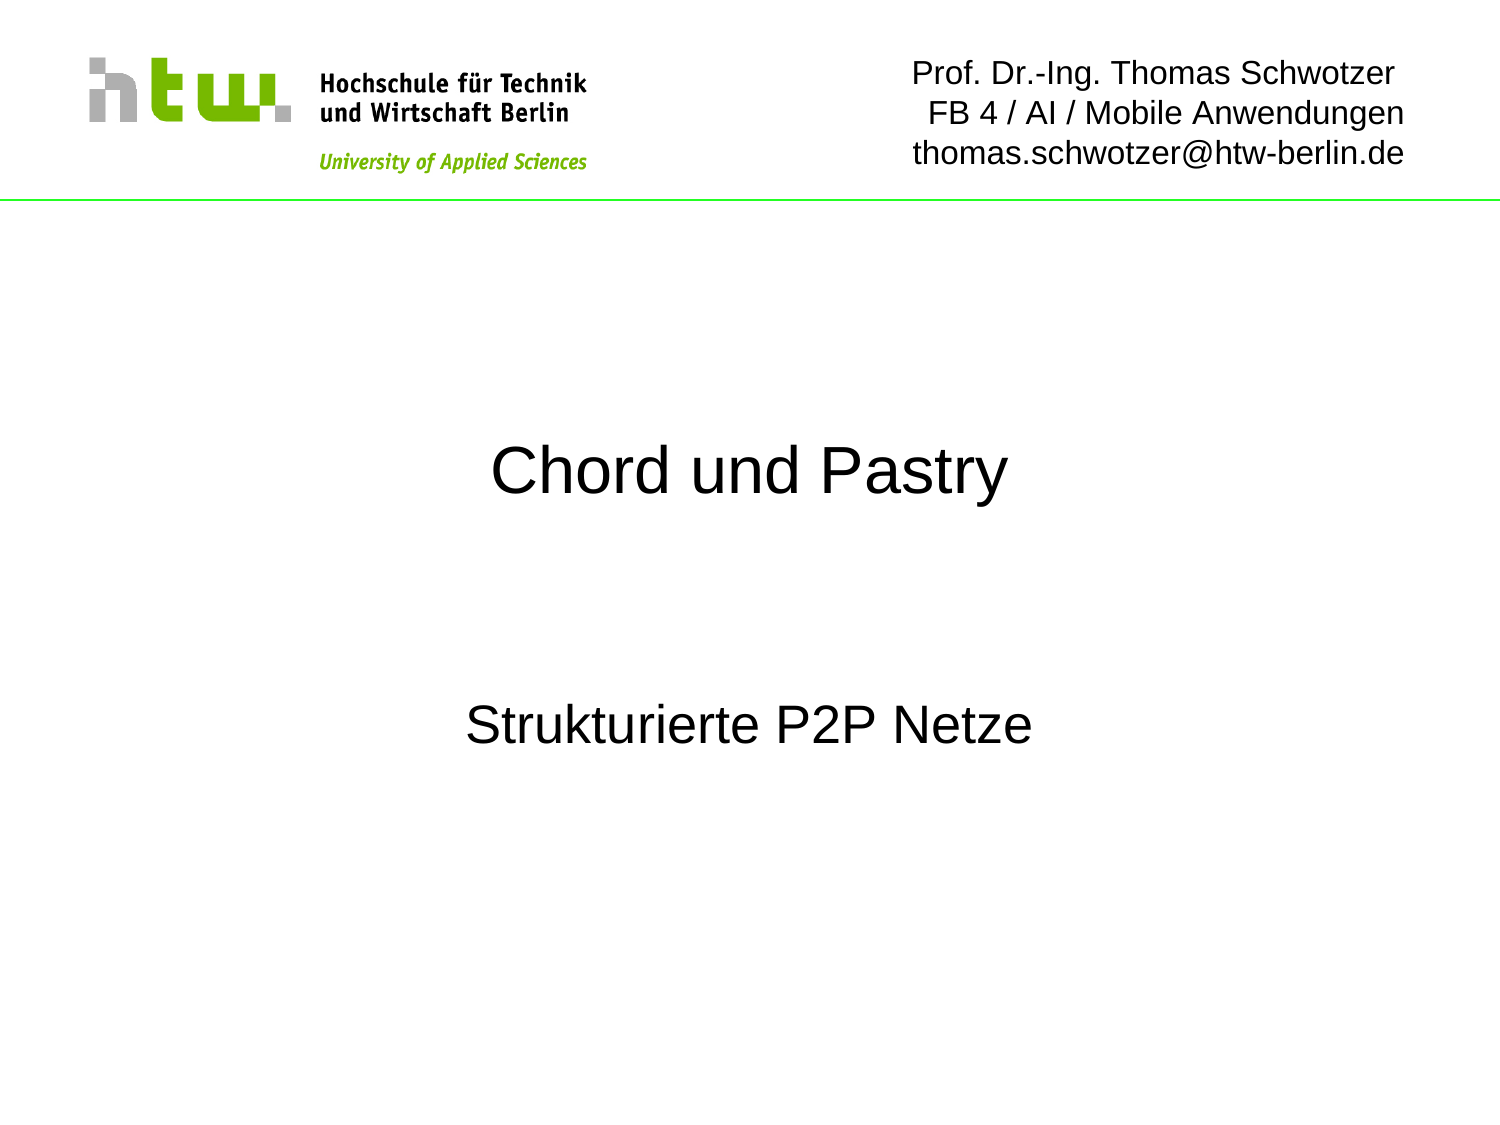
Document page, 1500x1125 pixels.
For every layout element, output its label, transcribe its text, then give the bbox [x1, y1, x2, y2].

title Chord und Pastry [112, 349, 1388, 591]
subtitle Strukturierte P2P Netze [225, 637, 1276, 926]
picture [87, 55, 591, 178]
